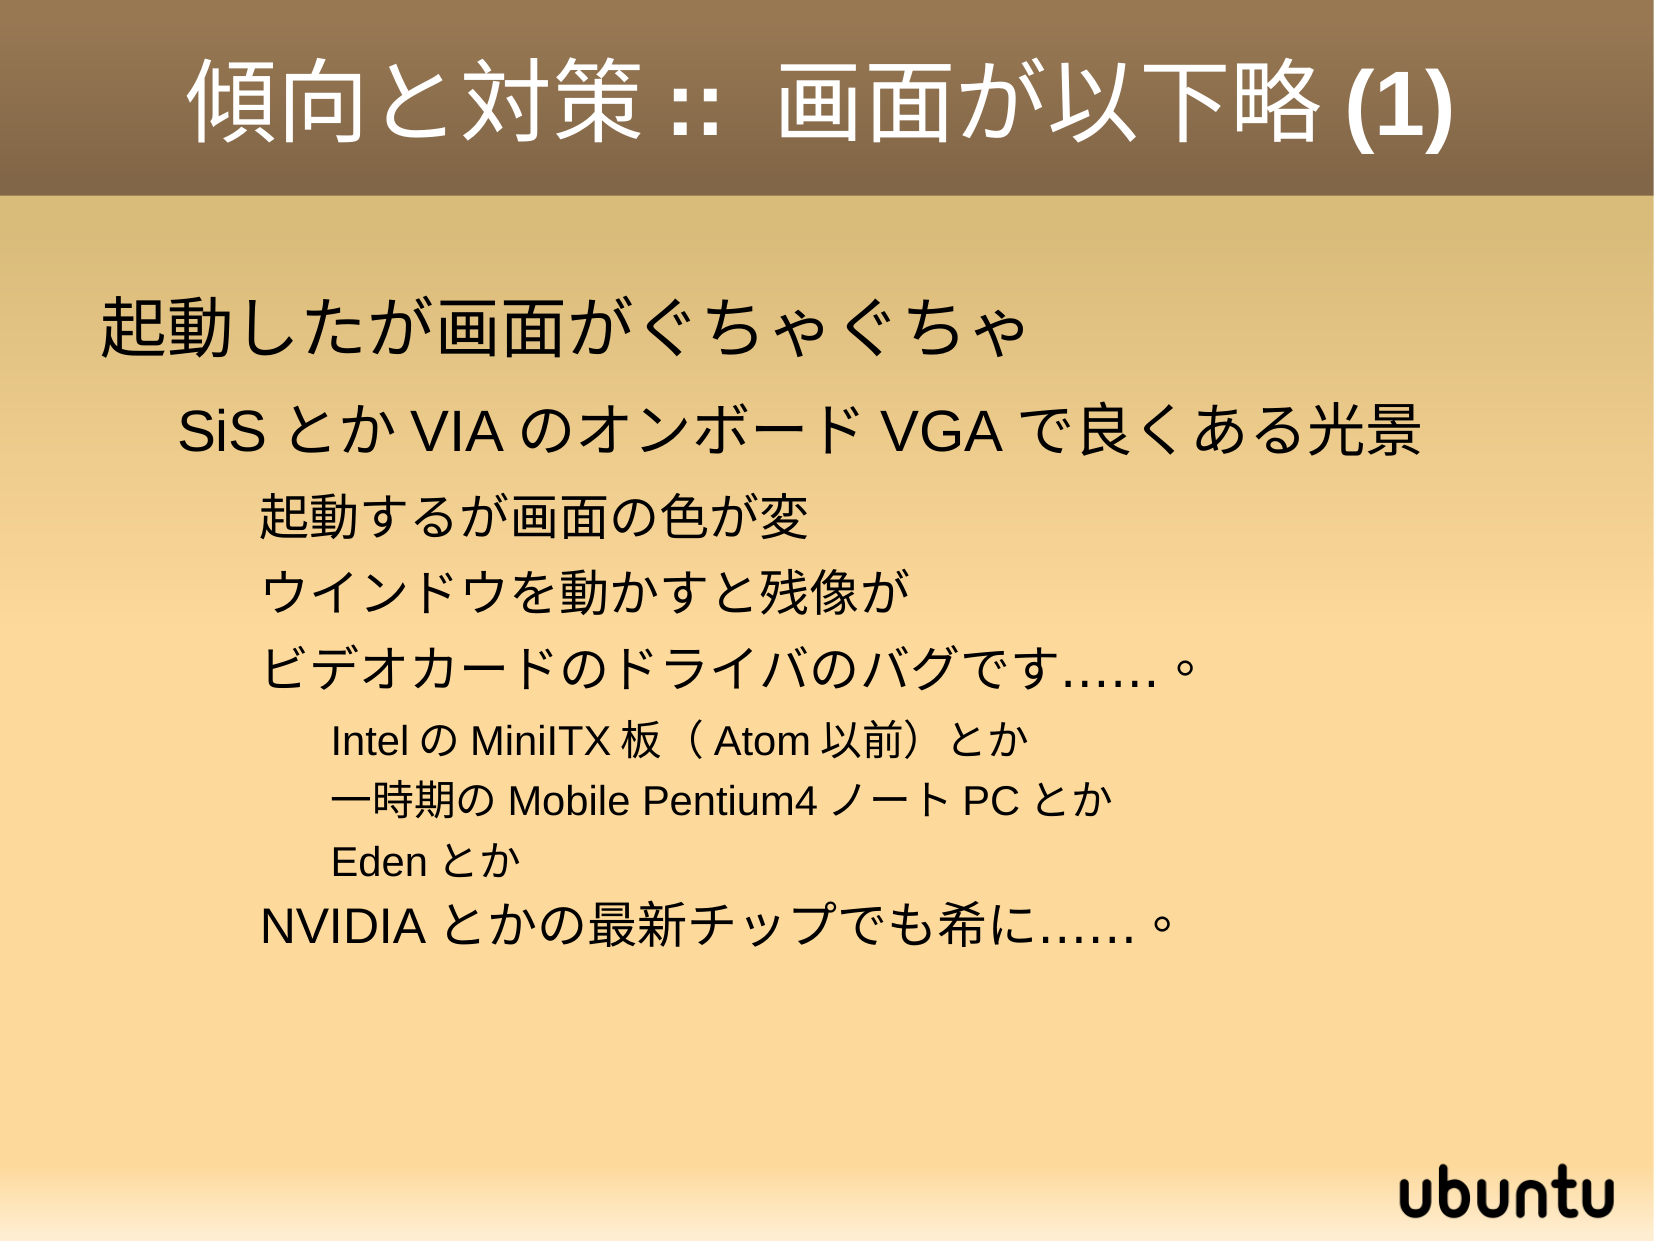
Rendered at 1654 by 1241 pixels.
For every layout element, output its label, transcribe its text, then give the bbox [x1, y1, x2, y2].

picture [0, 0, 1654, 1241]
title 傾向と対策:: 画面が以下略(1) [76, 7, 1565, 200]
list 起動したが画面がぐちゃぐちゃ SiSとかVIAのオンボードVGAで良くある光景 起動するが画面の色が変 ウインドウを動かすと残像が ビデオカードのドライバのバグです……。 IntelのMiniITX板（Atom以前）とか 一時期のMobile Pentium4ノートPCとか Edenとか NVIDIAとかの最新チップでも希に……。 [82, 290, 1571, 1094]
